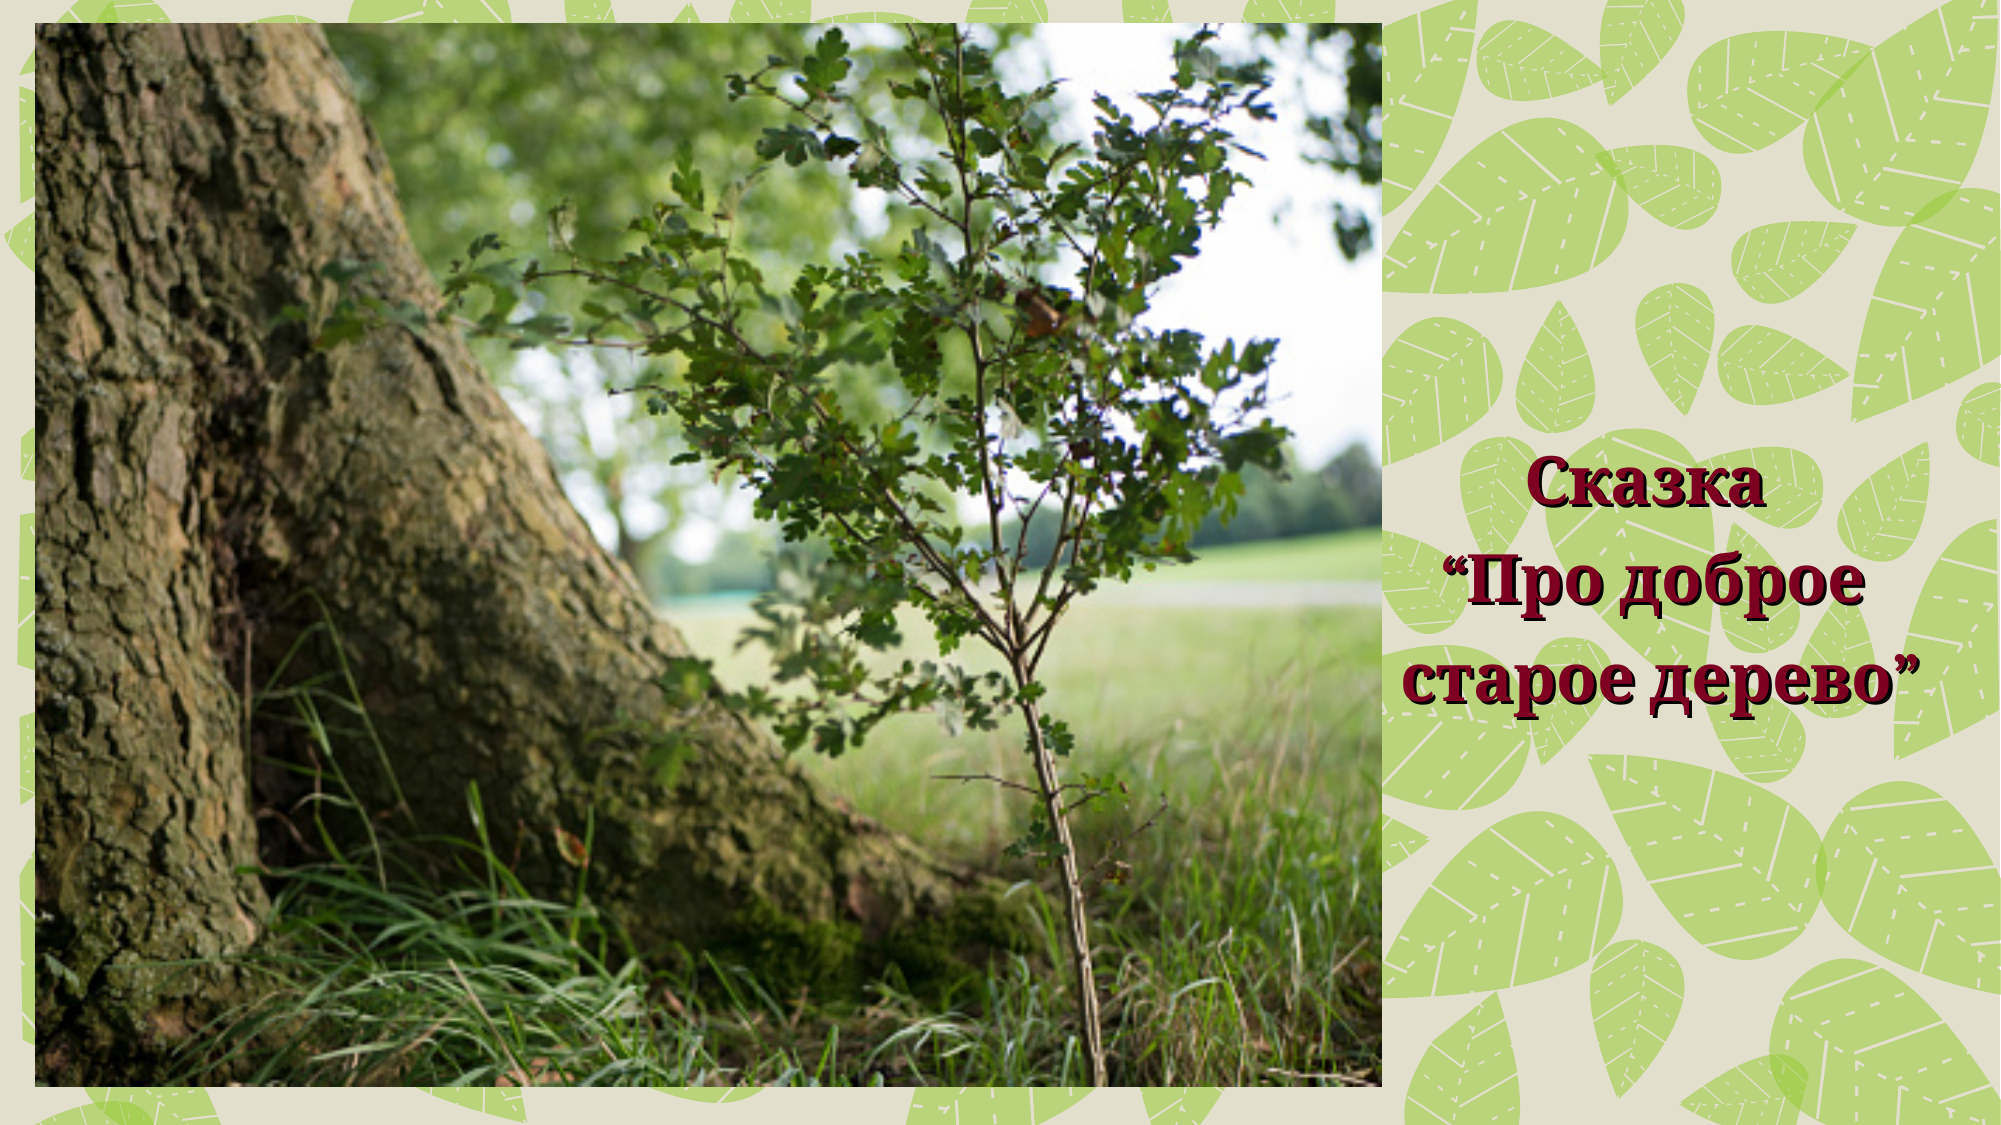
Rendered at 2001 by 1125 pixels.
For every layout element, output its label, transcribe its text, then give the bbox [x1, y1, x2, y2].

picture [35, 23, 1382, 1087]
title [1382, 324, 1750, 448]
text_box Сказка “Про доброе старое дерево” [1334, 448, 1972, 1100]
